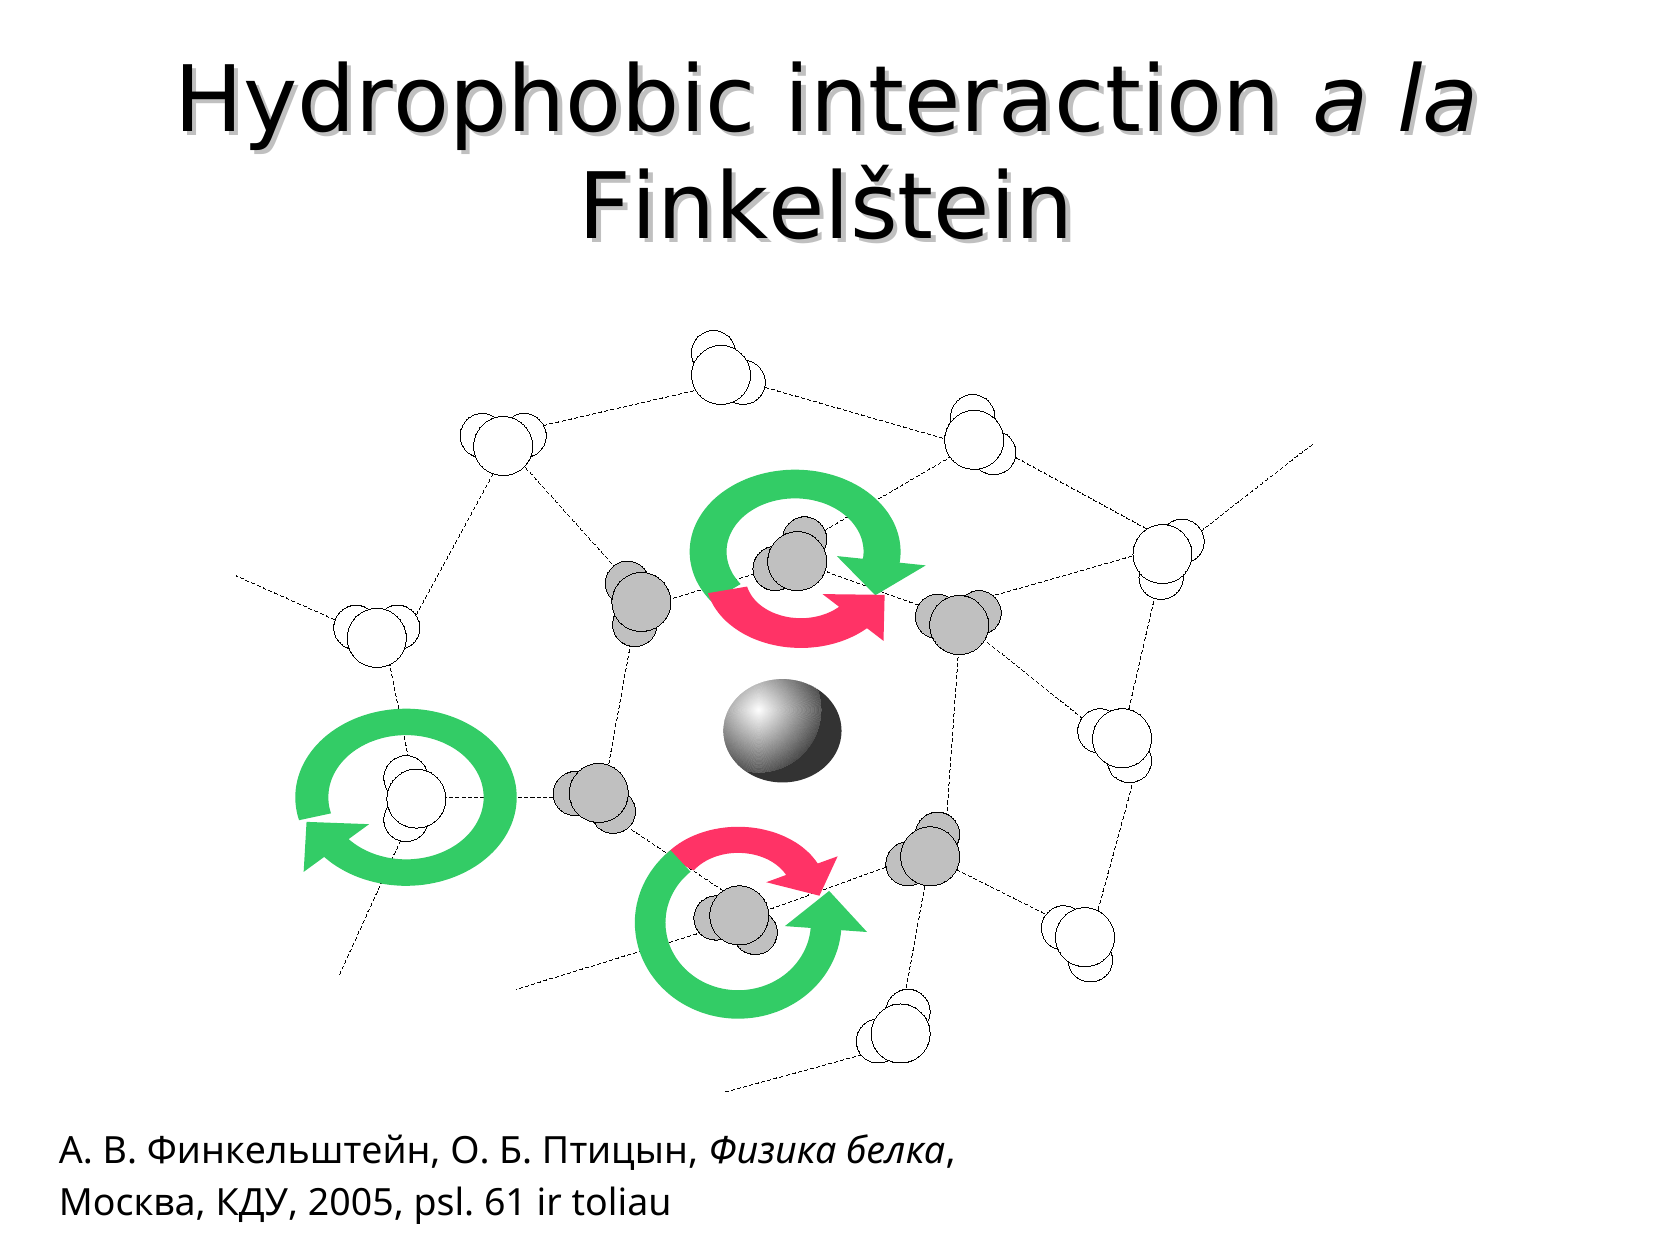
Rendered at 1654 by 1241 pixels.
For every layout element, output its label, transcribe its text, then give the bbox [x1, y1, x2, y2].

text_box А. В. Финкельштейн, О. Б. Птицын, Физика белка, Москва, КДУ, 2005, psl. 61 ir toliau [44, 1116, 1063, 1224]
title Hydrophobic interaction a la Finkelštein [82, 45, 1571, 261]
text_box [634, 826, 868, 1019]
text_box [1132, 519, 1205, 600]
text_box [689, 469, 926, 648]
text_box [383, 755, 446, 842]
text_box [333, 605, 420, 668]
text_box [856, 989, 931, 1063]
text_box [885, 812, 960, 886]
text_box [693, 885, 778, 955]
text_box [553, 763, 636, 834]
text_box [460, 413, 547, 476]
text_box [295, 708, 517, 886]
text_box [915, 590, 1002, 655]
text_box [1041, 905, 1115, 982]
text_box [723, 679, 842, 783]
text_box [691, 330, 766, 405]
text_box [1077, 708, 1152, 783]
text_box [944, 394, 1016, 475]
text_box [605, 561, 671, 647]
